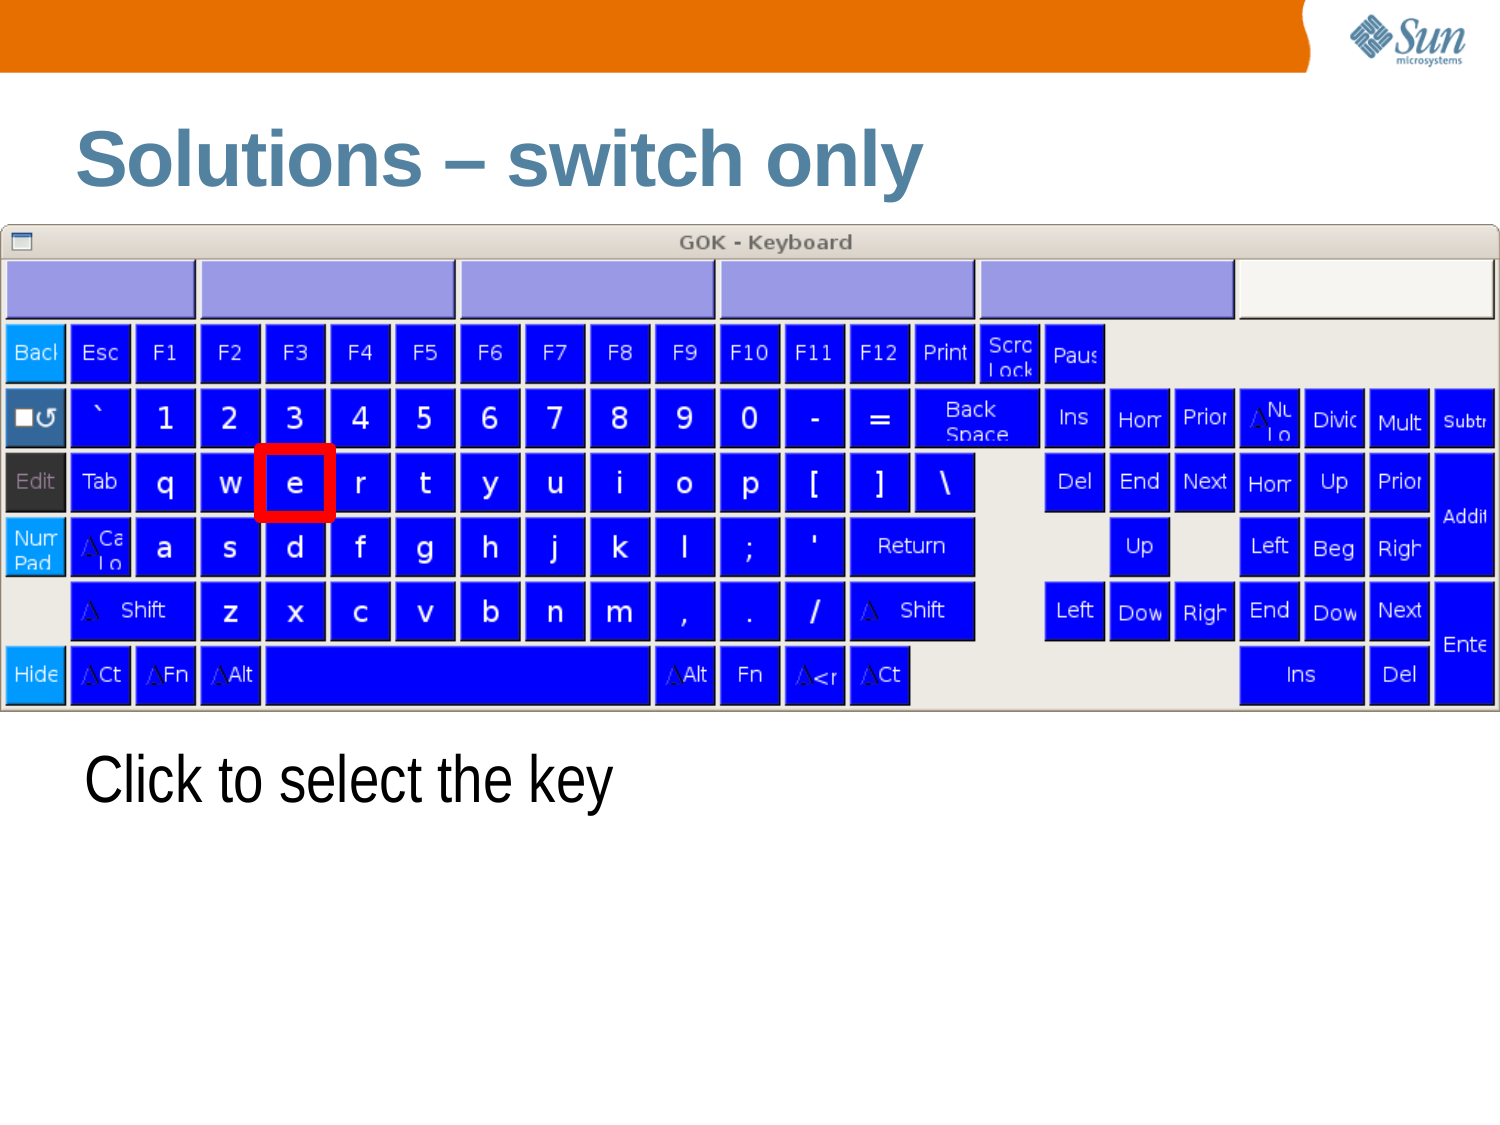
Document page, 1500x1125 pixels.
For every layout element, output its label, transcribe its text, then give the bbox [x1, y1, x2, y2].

picture [0, 224, 1500, 712]
picture [0, 0, 1500, 75]
title Solutions – switch only [75, 122, 1438, 224]
list Click to select the key [64, 750, 1402, 1016]
